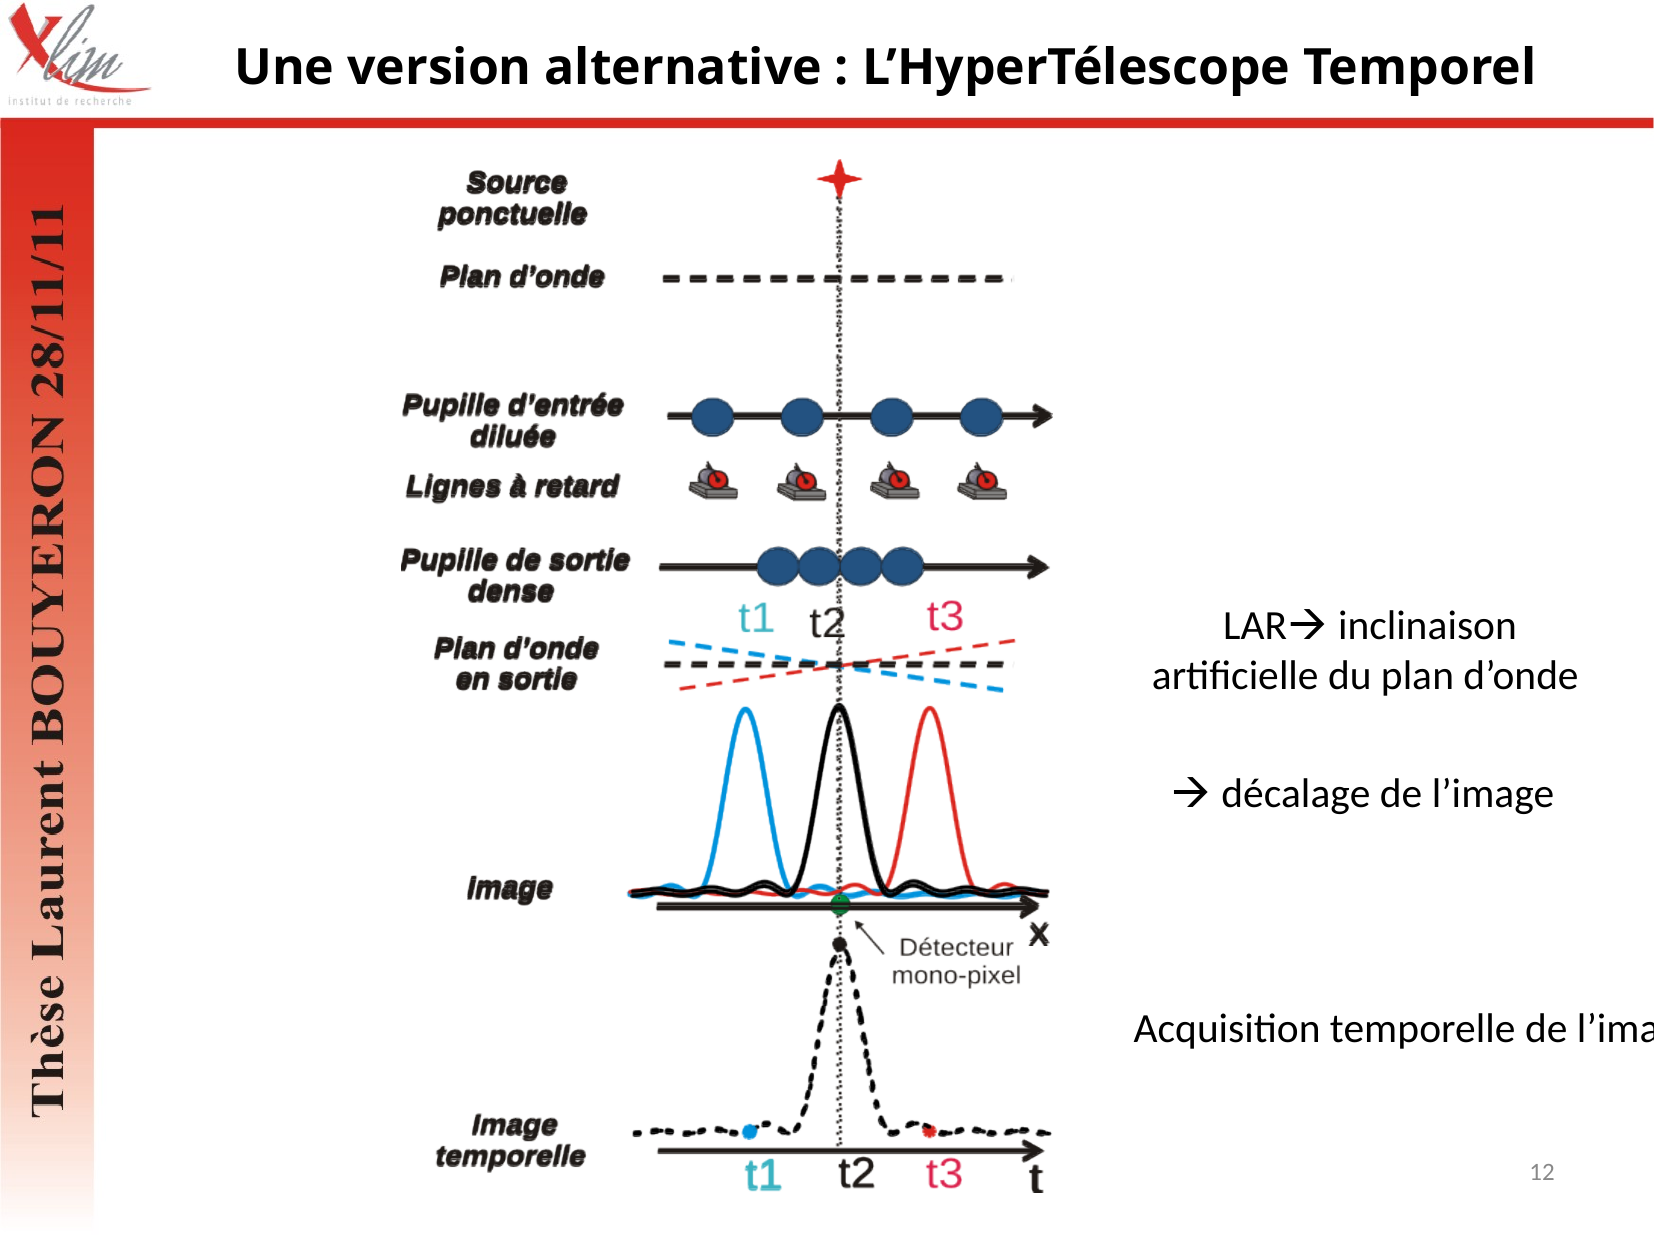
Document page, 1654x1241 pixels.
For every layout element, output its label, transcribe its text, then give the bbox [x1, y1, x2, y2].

text_box LAR inclinaison artificielle du plan d’onde [1122, 590, 1619, 706]
text_box Acquisition temporelle de l’image [1118, 992, 1654, 1059]
picture [0, 0, 1654, 1241]
text_box Une version alternative : L’HyperTélescope Temporel [153, 26, 1619, 102]
text_box  décalage de l’image [1059, 758, 1654, 824]
